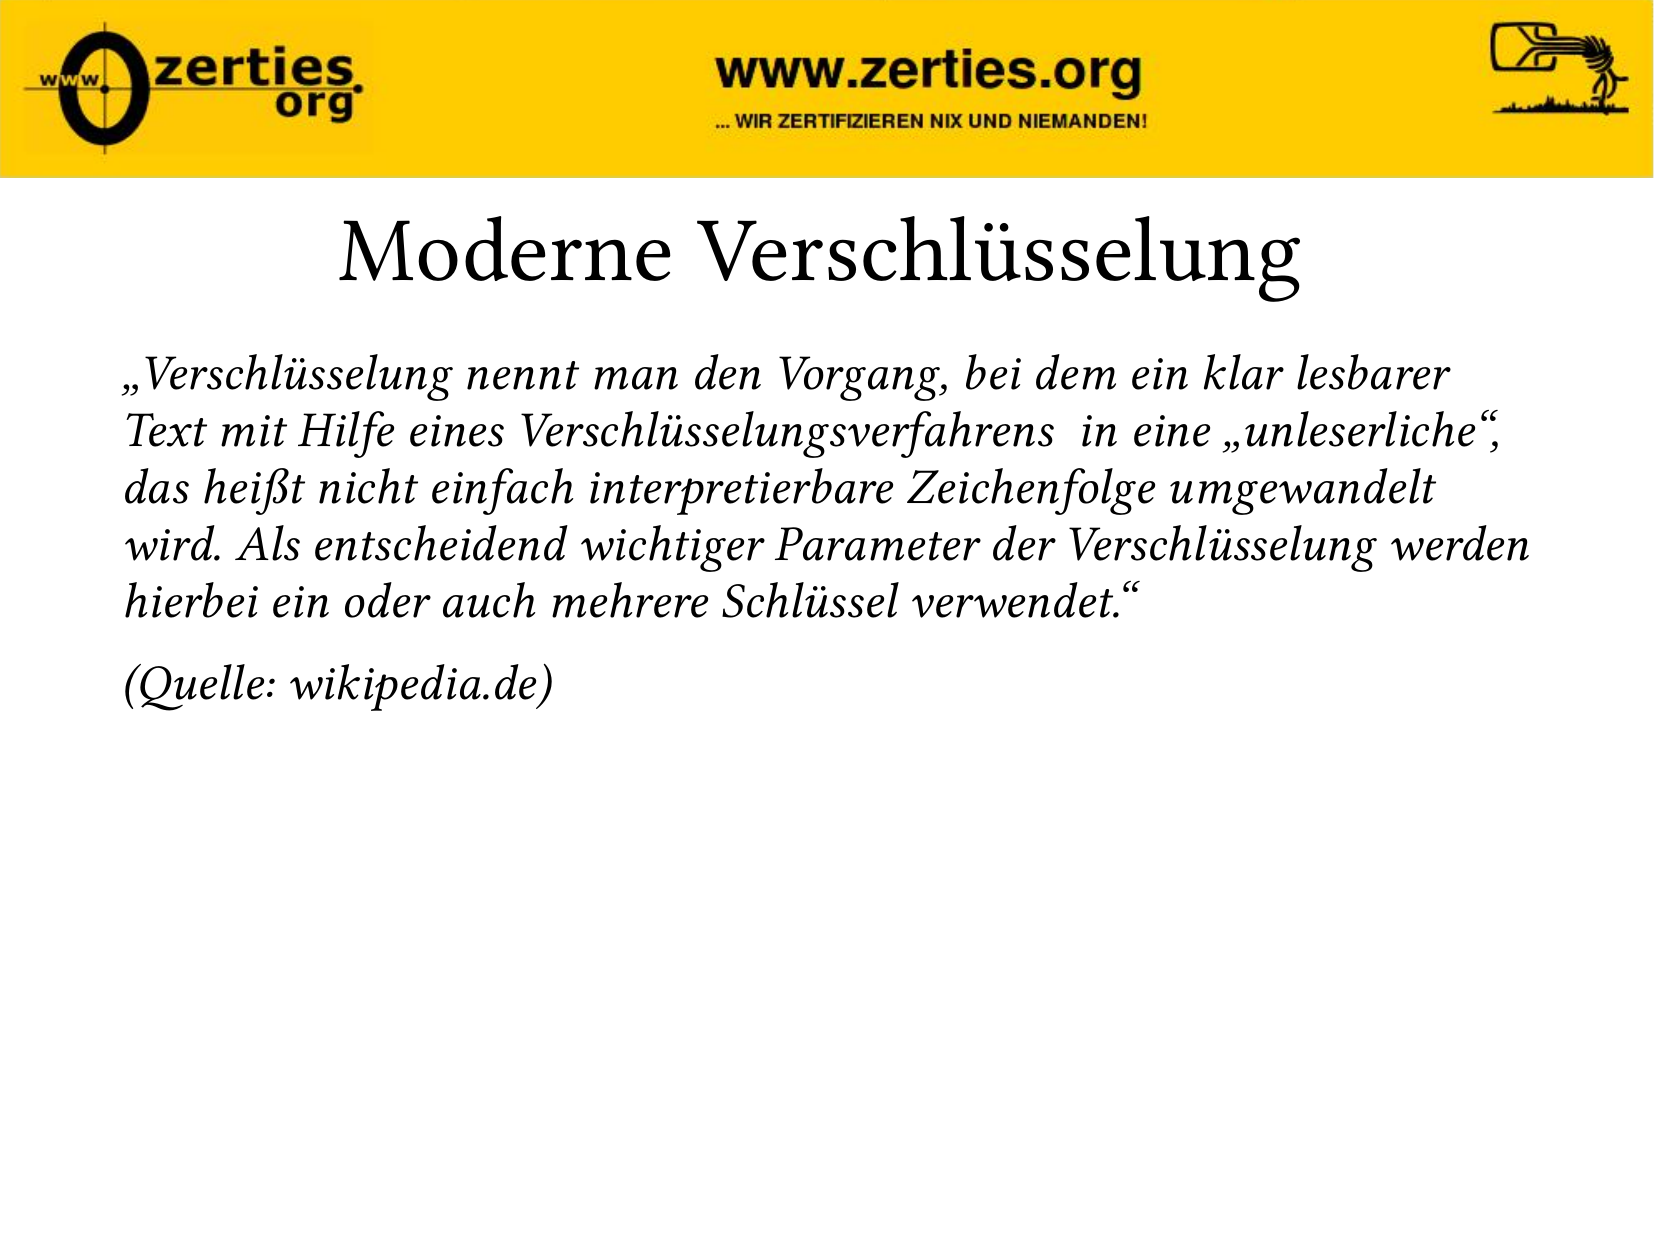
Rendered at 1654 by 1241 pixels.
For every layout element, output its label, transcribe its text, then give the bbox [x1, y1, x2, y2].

title Moderne Verschlüsselung [76, 177, 1565, 326]
list „Verschlüsselung nennt man den Vorgang, bei dem ein klar lesbarer Text mit Hilfe eines Verschlüsselungsverfahrens in eine „unleserliche“, das heißt nicht einfach interpretierbare Zeichenfolge umgewandelt wird. Als entscheidend wichtiger Parameter der Verschlüsselung werden hierbei ein oder auch mehrere Schlüssel verwendet.“ (Quelle: wikipedia.de) [121, 344, 1534, 1127]
picture [0, 0, 1654, 178]
